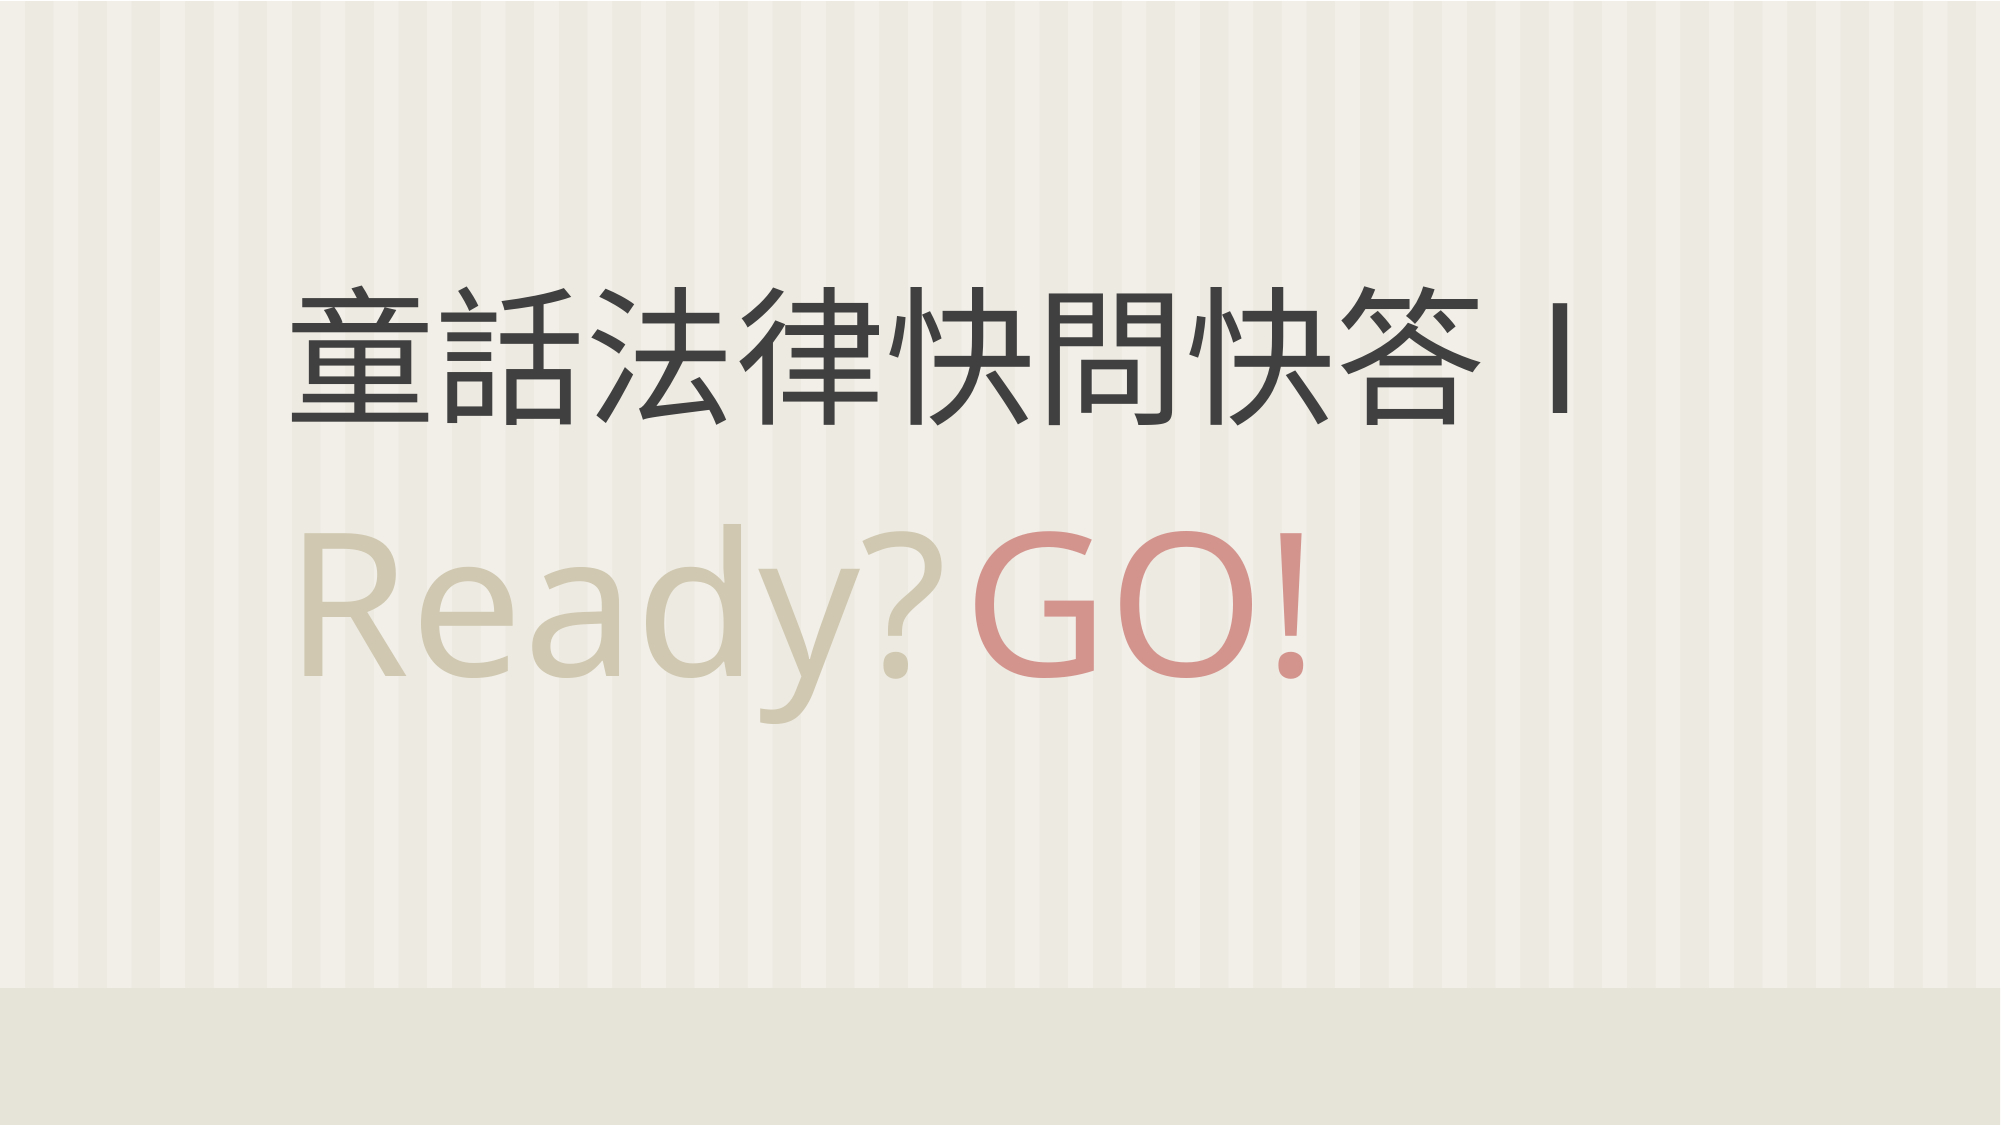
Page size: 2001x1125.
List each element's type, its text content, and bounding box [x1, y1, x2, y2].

text_box Ready? [270, 467, 948, 726]
text_box 童話法律快問快答Ⅰ [270, 254, 1842, 452]
text_box GO! [948, 467, 1663, 726]
